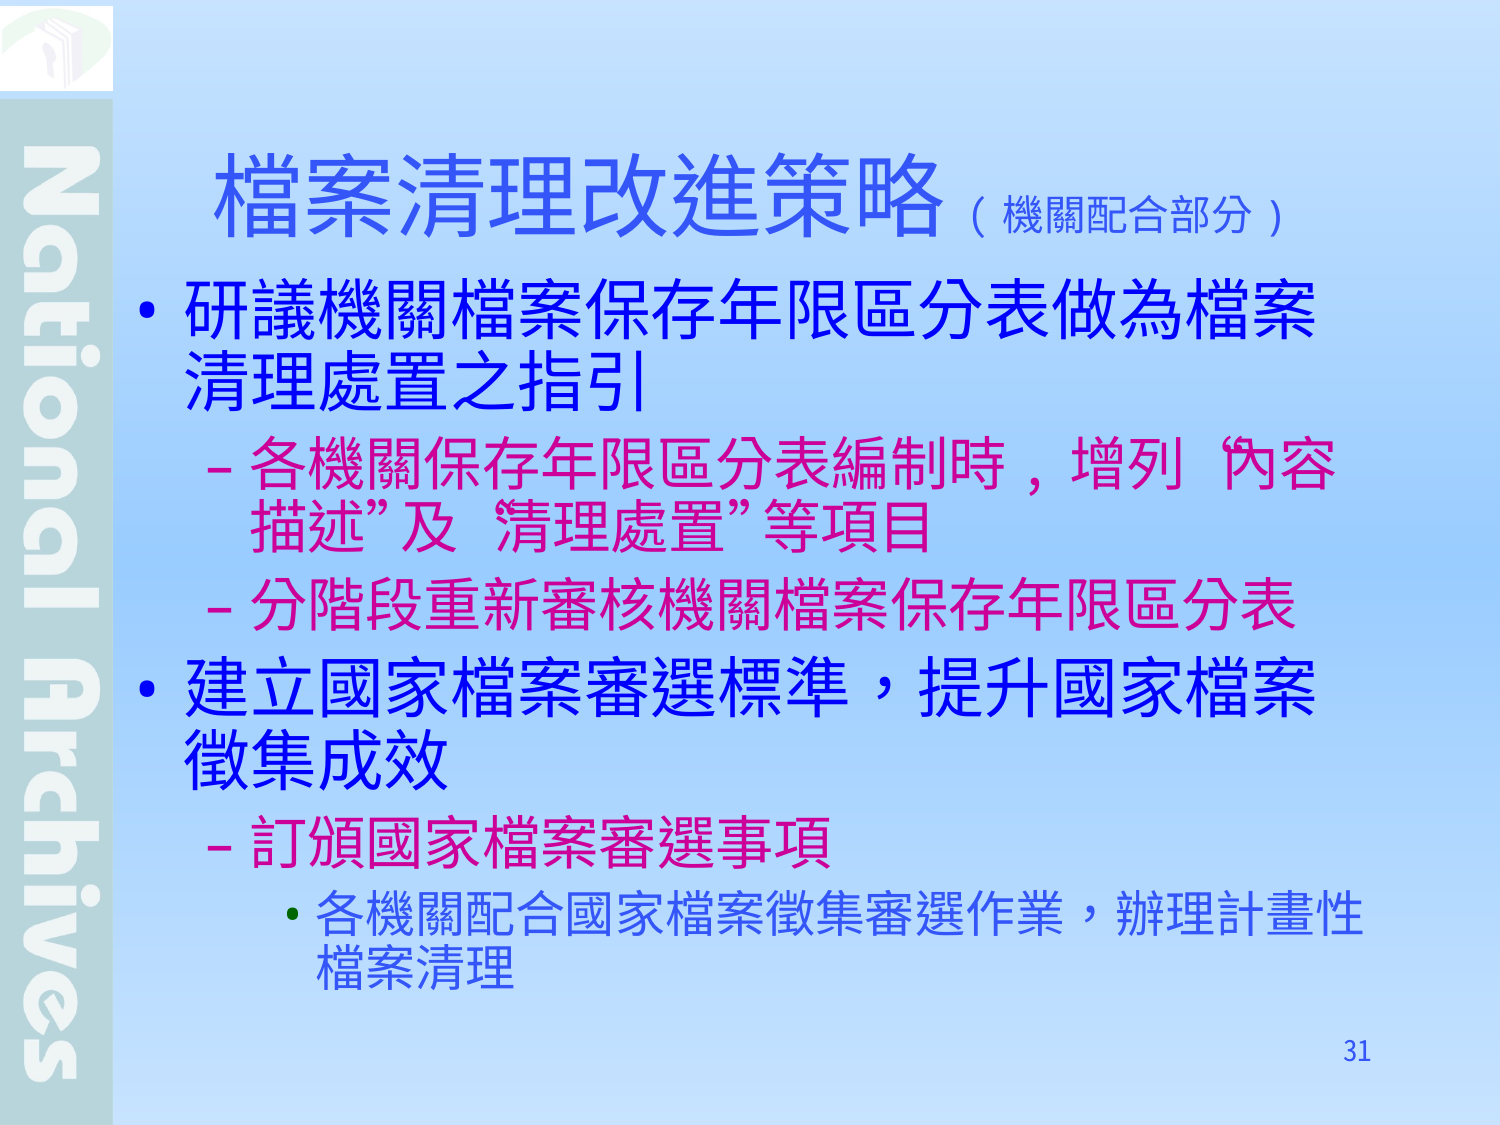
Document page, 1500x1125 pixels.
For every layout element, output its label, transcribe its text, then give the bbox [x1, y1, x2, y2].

picture [0, 99, 113, 1125]
list 研議機關檔案保存年限區分表做為檔案清理處置之指引 各機關保存年限區分表編制時,增列“內容描述”及“清理處置”等項目 分階段重新審核機關檔案保存年限區分表 建立國家檔案審選標準，提升國家檔案徵集成效 訂頒國家檔案審選事項 各機關配合國家檔案徵集審選作業，辦理計畫性檔案清理 [112, 269, 1388, 1025]
title 檔案清理改進策略(機關配合部分) [112, 99, 1388, 269]
picture [0, 6, 113, 91]
text_box <編號> [1074, 1025, 1388, 1101]
